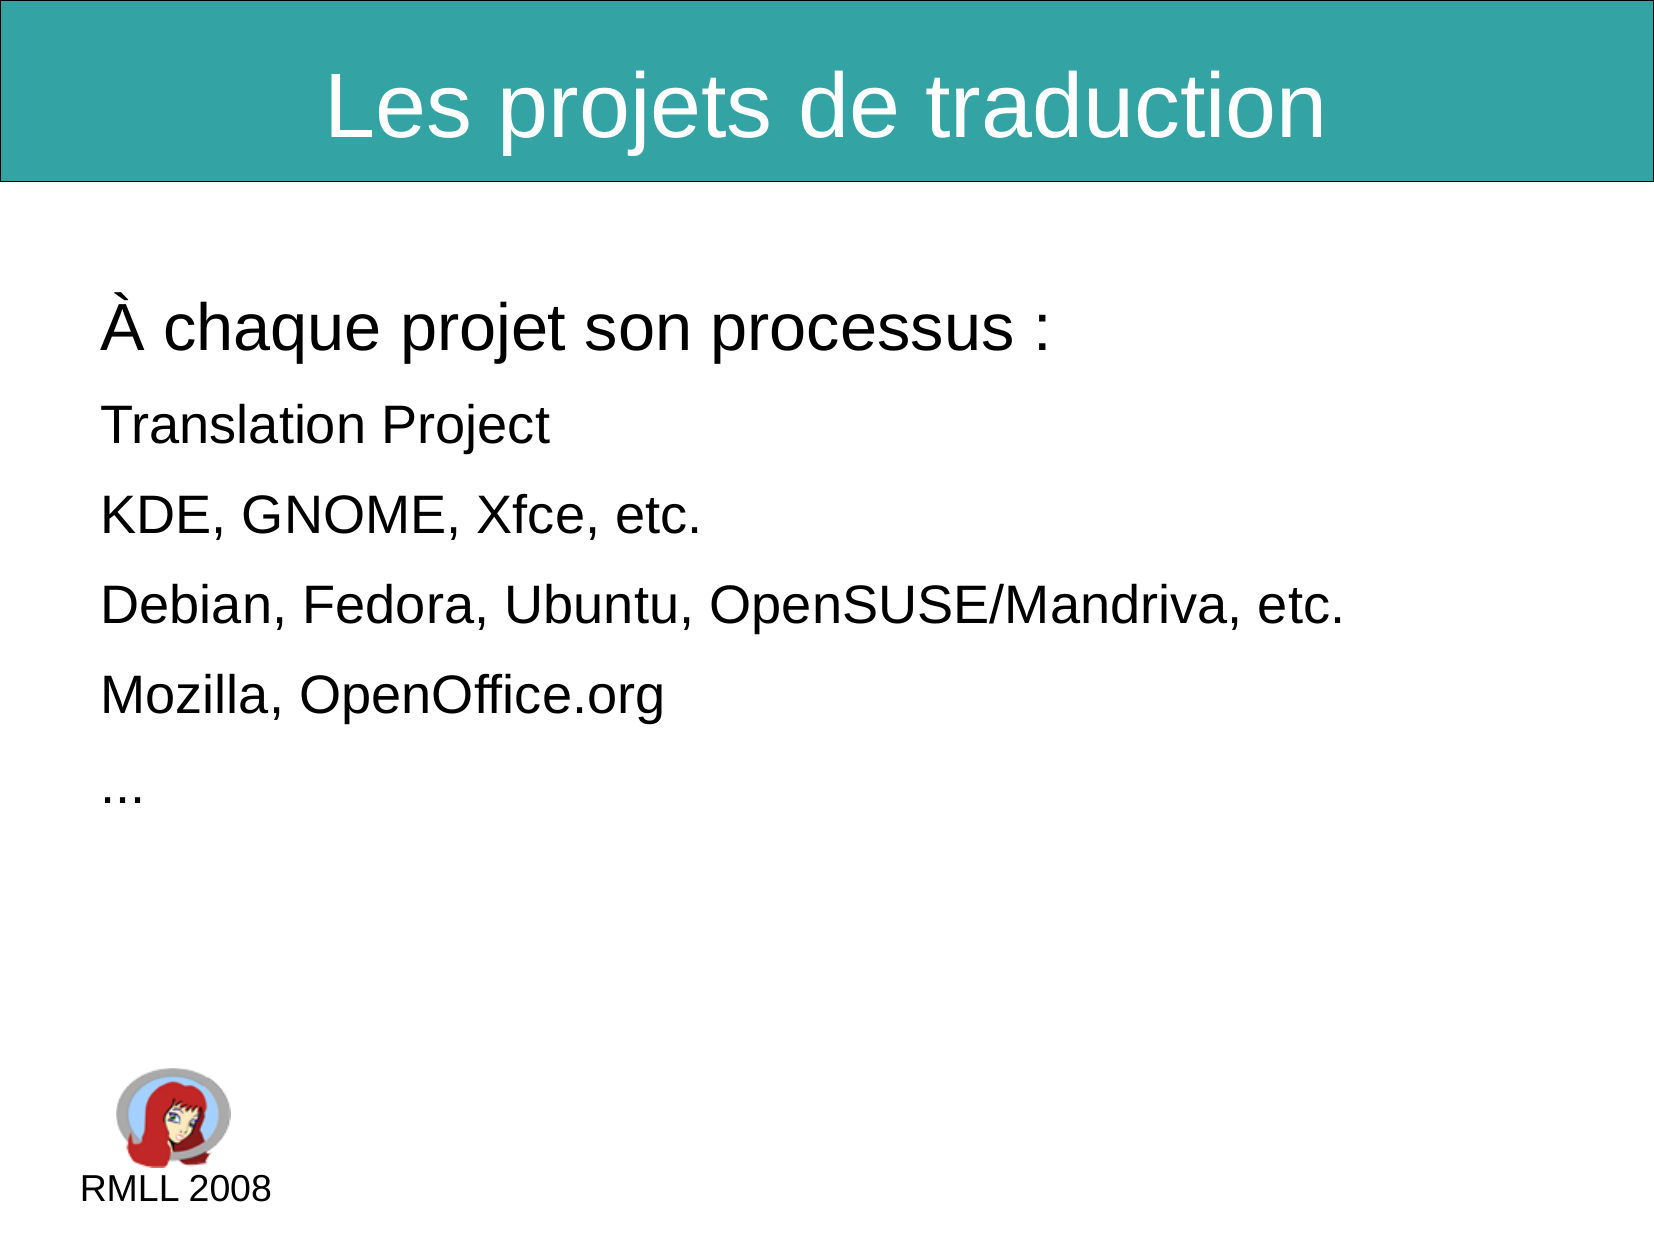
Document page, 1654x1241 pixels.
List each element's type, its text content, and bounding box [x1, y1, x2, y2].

picture [116, 1094, 231, 1168]
list À chaque projet son processus : Translation Project KDE, GNOME, Xfce, etc. Debian, Fedora, Ubuntu, OpenSUSE/Mandriva, etc. Mozilla, OpenOffice.org ... [82, 290, 1571, 1094]
title Les projets de traduction [82, 9, 1571, 202]
